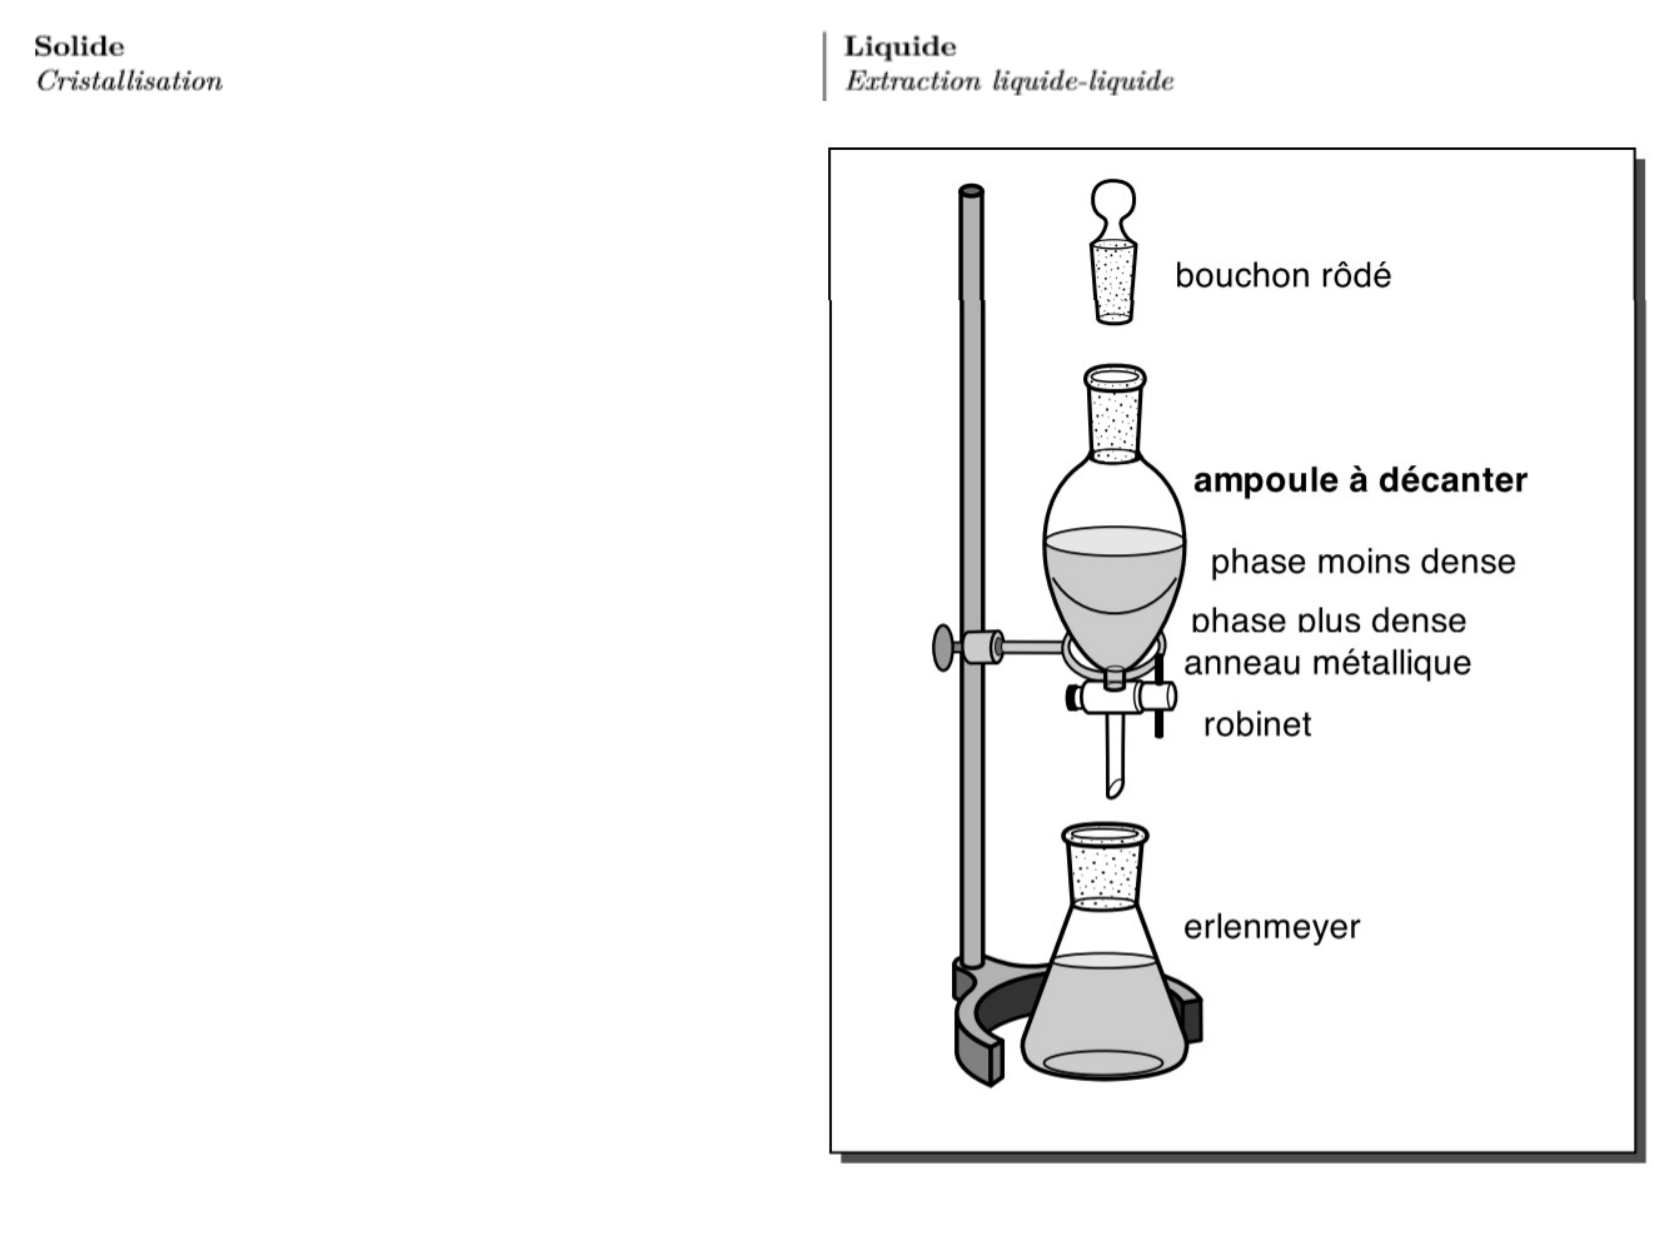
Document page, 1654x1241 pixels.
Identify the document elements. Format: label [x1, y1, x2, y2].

picture [6, 17, 1654, 101]
picture [822, 140, 1654, 1170]
